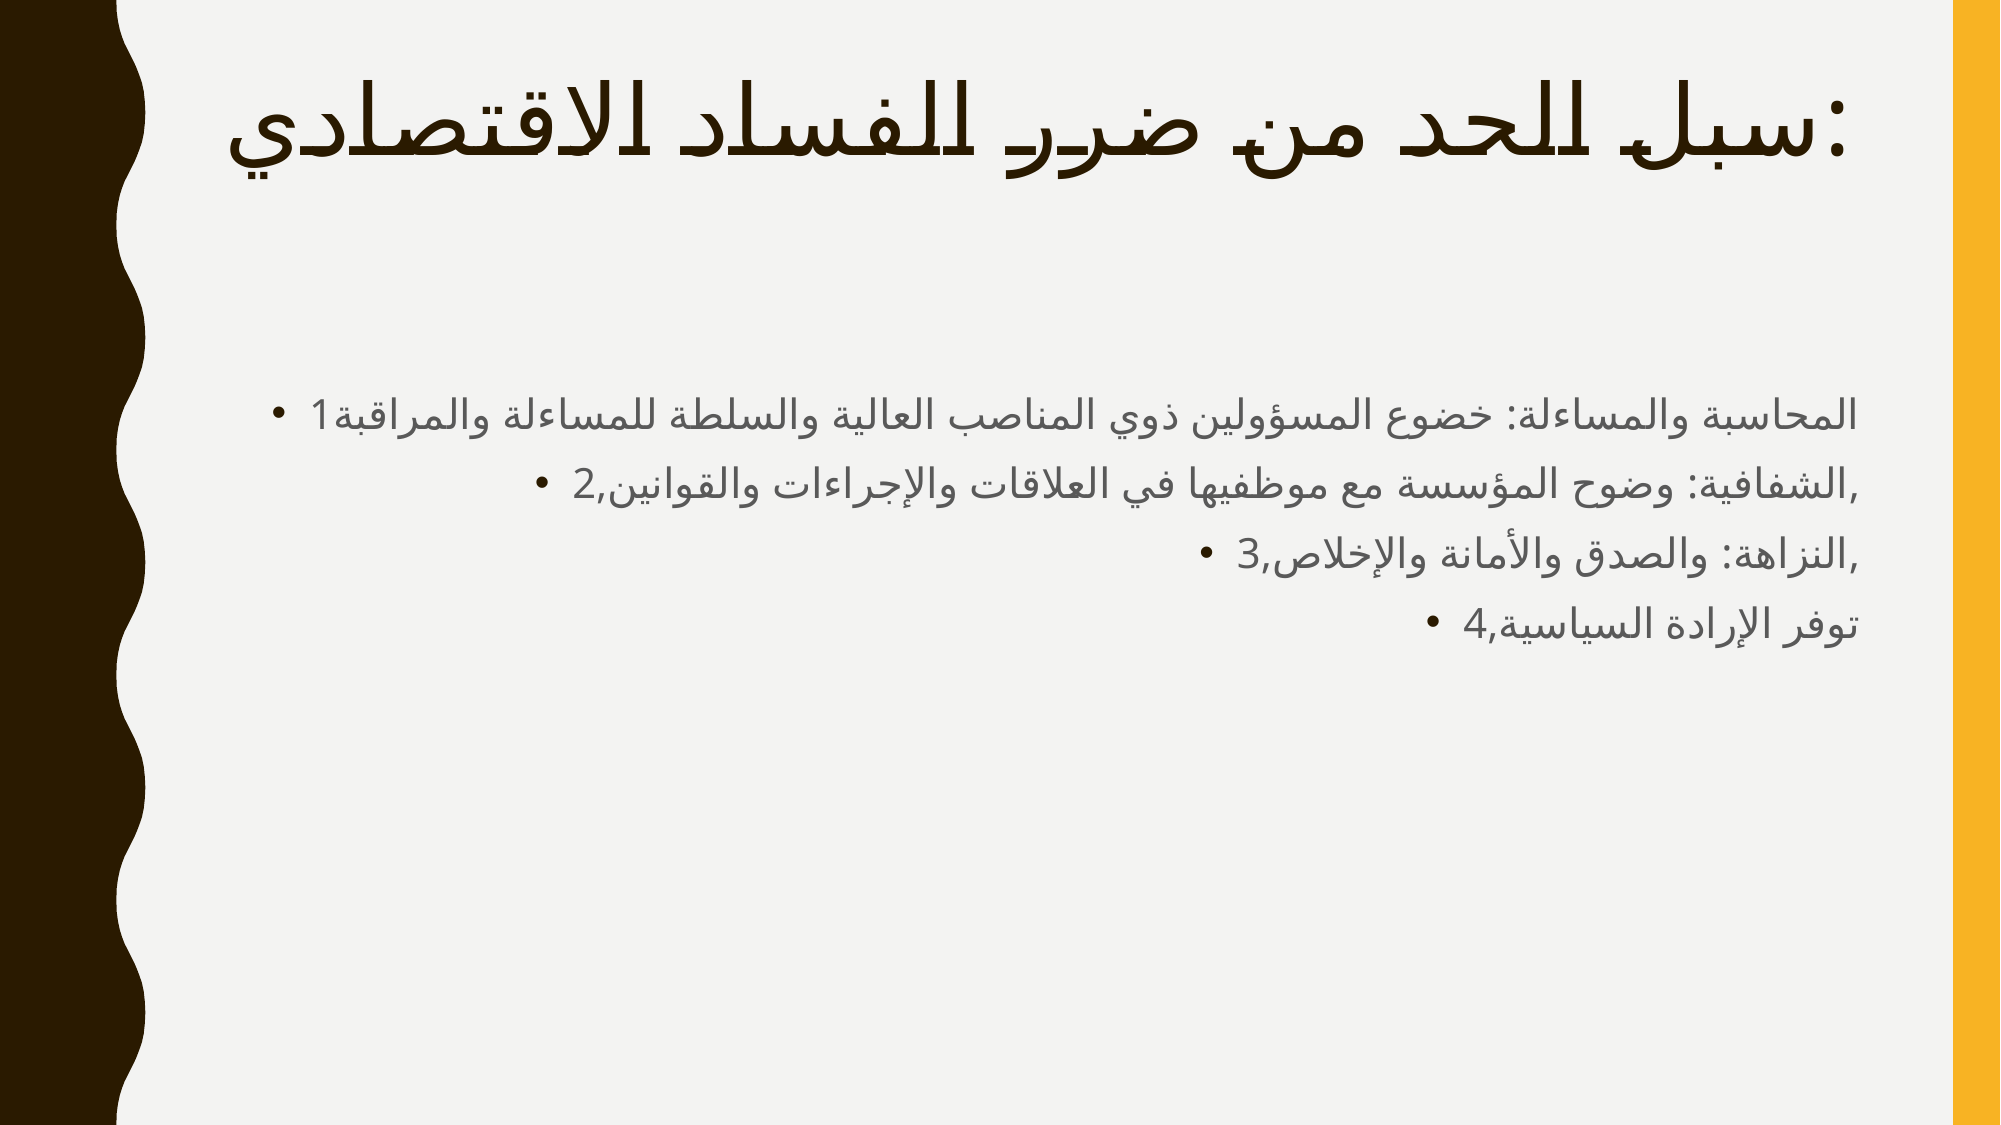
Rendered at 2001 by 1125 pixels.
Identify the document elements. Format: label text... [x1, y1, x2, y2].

list 1المحاسبة والمساءلة: خضوع المسؤولين ذوي المناصب العالية والسلطة للمساءلة والمراقبة 2,الشفافية: وضوح المؤسسة مع موظفيها في العلاقات والإجراءات والقوانين, 3,النزاهة: والصدق والأمانة والإخلاص, 4,توفر الإرادة السياسية [205, 375, 1876, 965]
title سبل الحد من ضرر الفساد الاقتصادي: [205, 62, 1876, 308]
